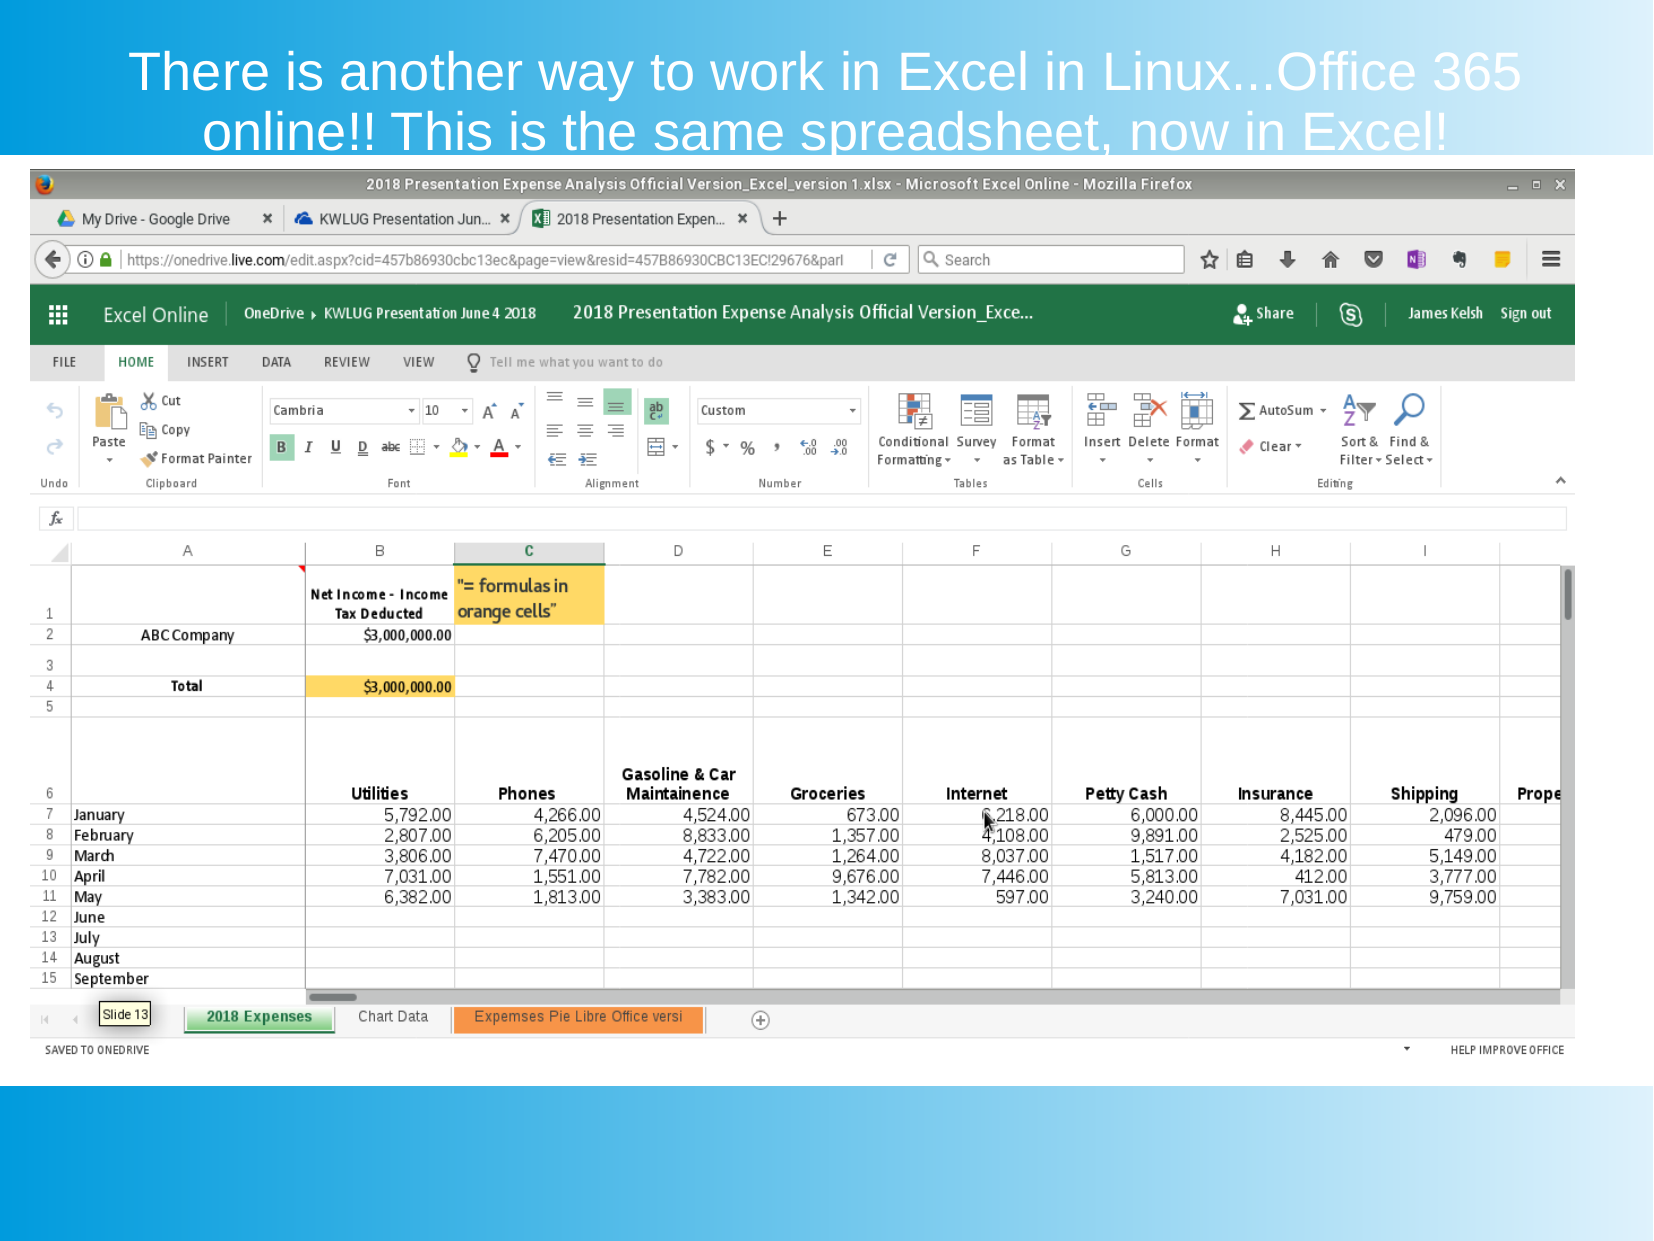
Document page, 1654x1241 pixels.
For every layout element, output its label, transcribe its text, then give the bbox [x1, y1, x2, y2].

picture [30, 169, 1575, 1066]
title There is another way to work in Excel in Linux...Office 365 online!! This is the same spreadsheet, now in Excel! [82, 41, 1571, 163]
